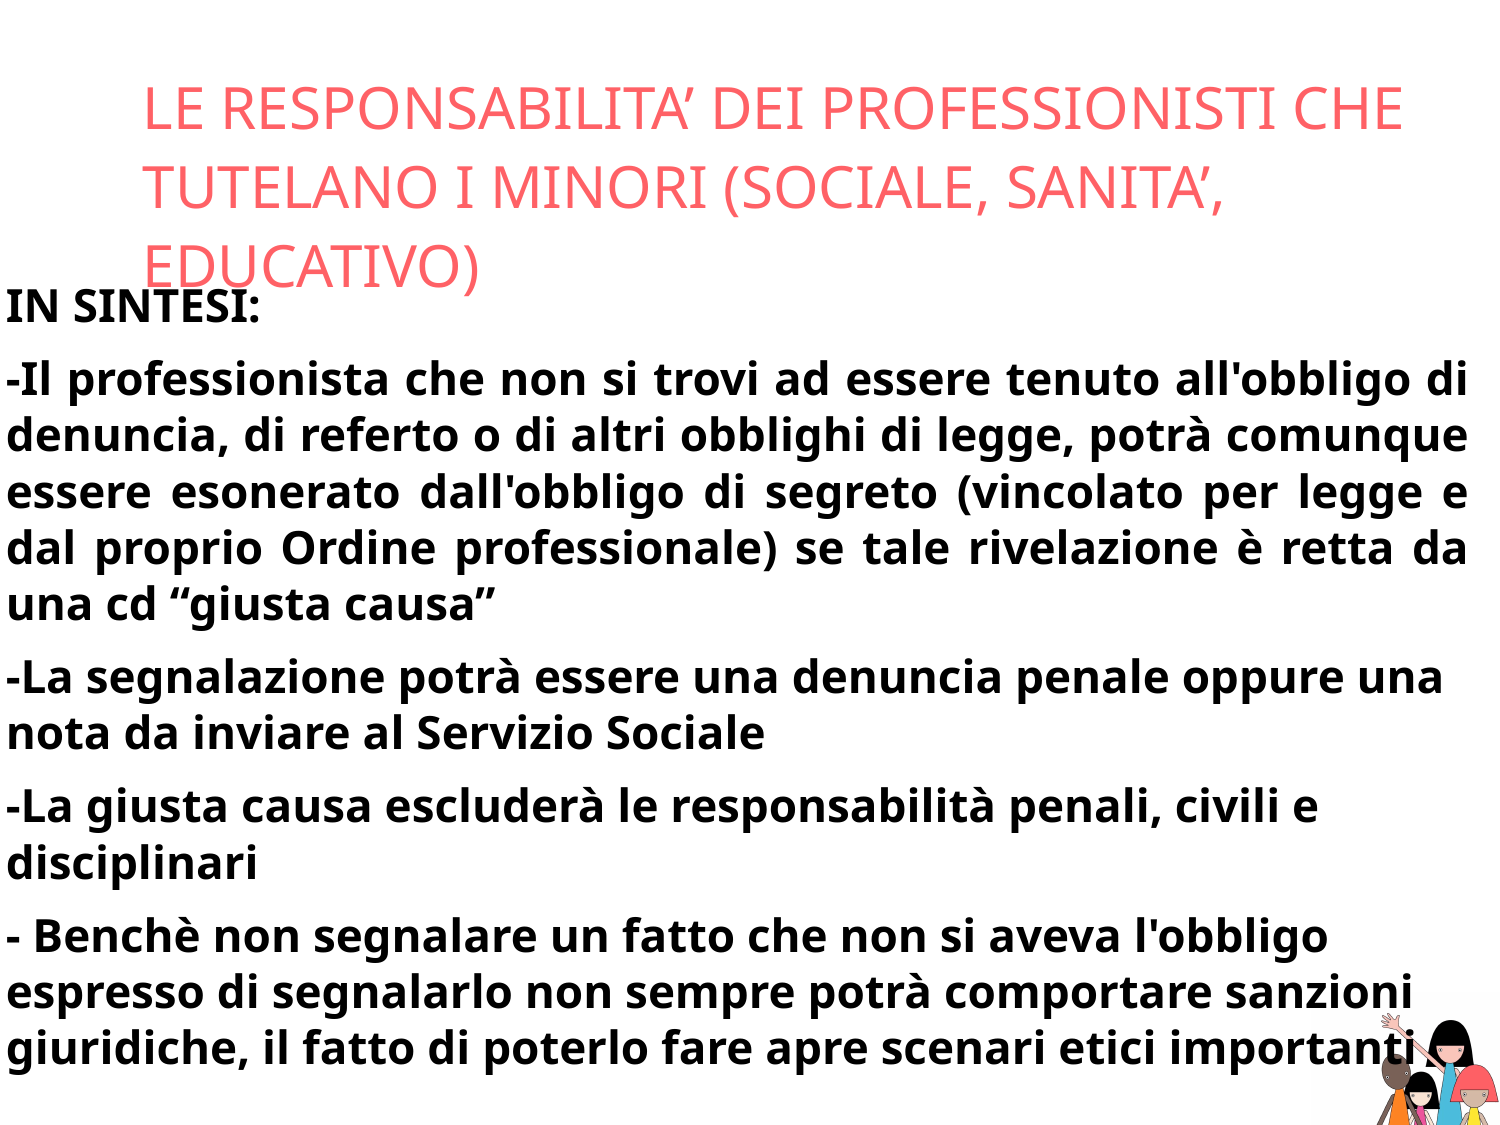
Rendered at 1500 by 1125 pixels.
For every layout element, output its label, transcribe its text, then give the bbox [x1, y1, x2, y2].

text_box LE RESPONSABILITA’ DEI PROFESSIONISTI CHE TUTELANO I MINORI (SOCIALE, SANITA’, EDUCATIVO) [127, 59, 1422, 270]
text_box IN SINTESI: -Il professionista che non si trovi ad essere tenuto all'obbligo di denuncia, di referto o di altri obblighi di legge, potrà comunque essere esonerato dall'obbligo di segreto (vincolato per legge e dal proprio Ordine professionale) se tale rivelazione è retta da una cd “giusta causa” -La segnalazione potrà essere una denuncia penale oppure una nota da inviare al Servizio Sociale -La giusta causa escluderà le responsabilità penali, civili e disciplinari - Benchè non segnalare un fatto che non si aveva l'obbligo espresso di segnalarlo non sempre potrà comportare sanzioni giuridiche, il fatto di poterlo fare apre scenari etici importanti [0, 270, 1489, 1125]
